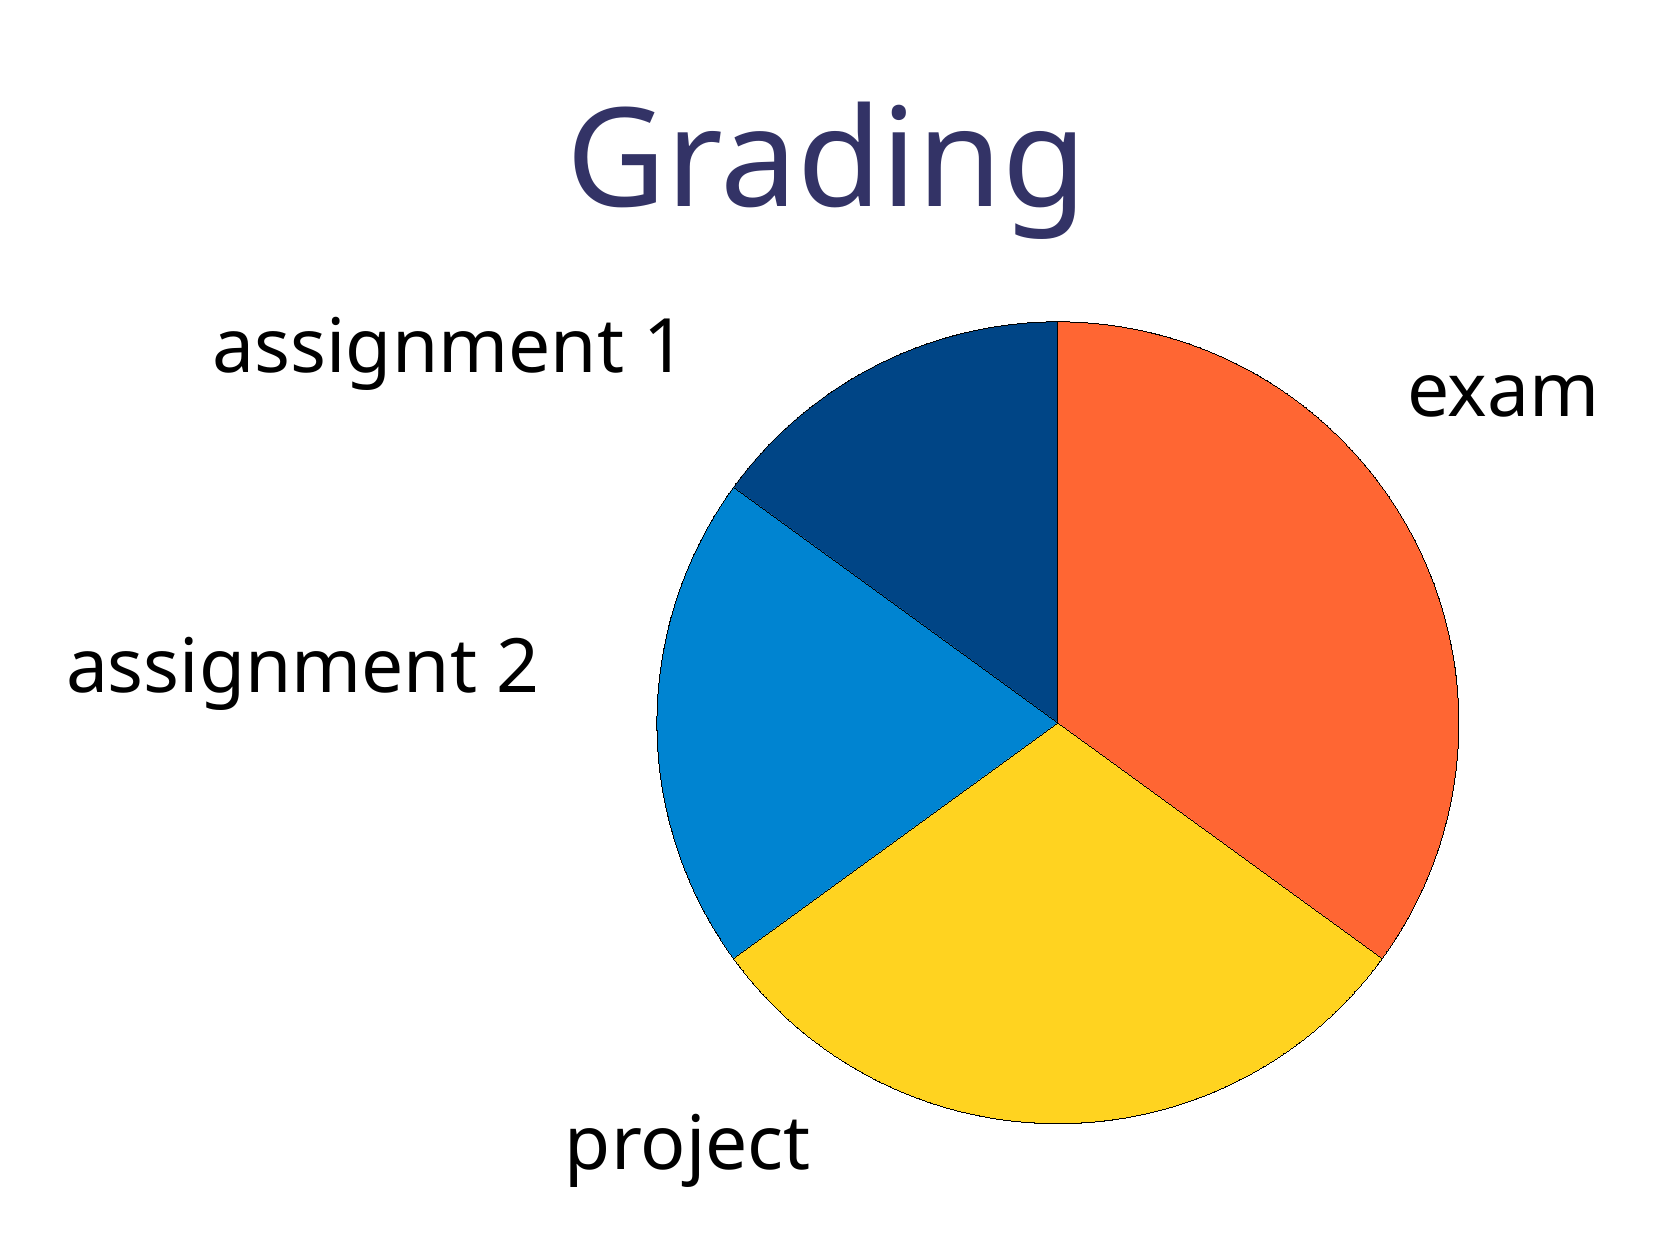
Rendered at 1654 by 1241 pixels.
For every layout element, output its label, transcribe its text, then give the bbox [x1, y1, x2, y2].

title Grading [82, 56, 1571, 250]
text_box assignment 1 [198, 284, 735, 398]
chart [495, 305, 1621, 1141]
text_box assignment 2 [51, 605, 588, 712]
text_box exam [1392, 328, 1630, 442]
text_box project [550, 1082, 844, 1189]
